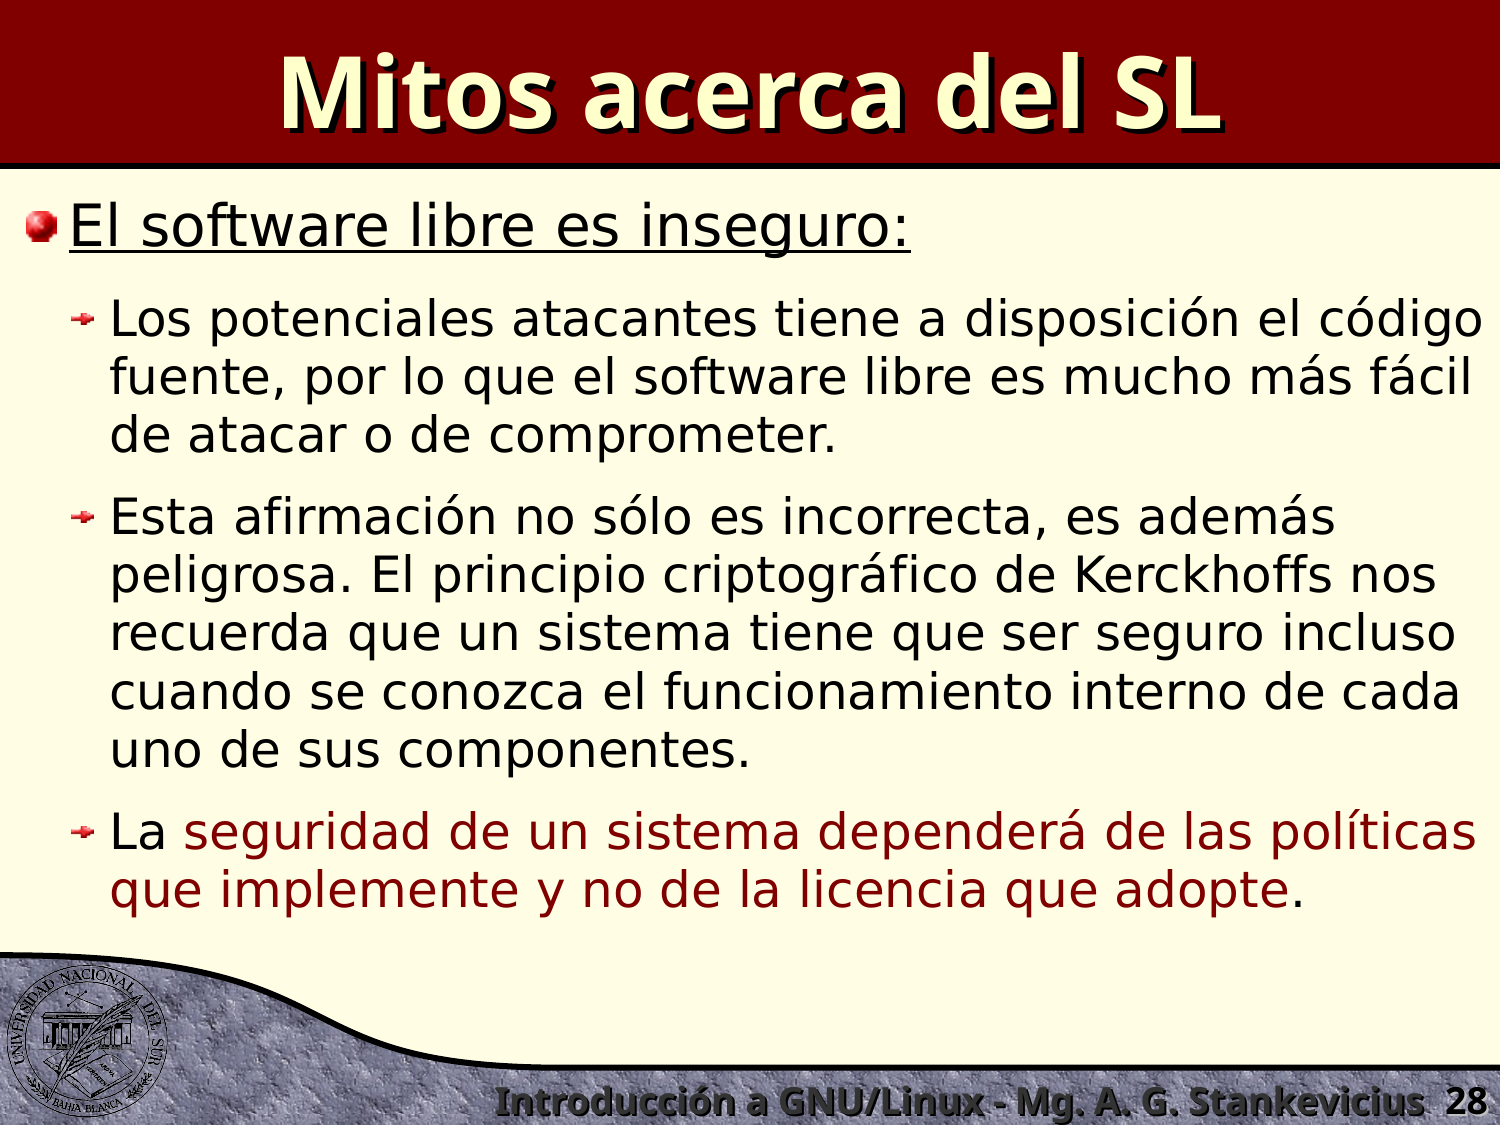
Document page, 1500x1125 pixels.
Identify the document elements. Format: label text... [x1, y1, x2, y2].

list El software libre es inseguro: Los potenciales atacantes tiene a disposición el código fuente, por lo que el software libre es mucho más fácil de atacar o de comprometer. Esta afirmación no sólo es incorrecta, es además peligrosa. El principio criptográfico de Kerckhoffs nos recuerda que un sistema tiene que ser seguro incluso cuando se conozca el funcionamiento interno de cada uno de sus componentes. La seguridad de un sistema dependerá de las políticas que implemente y no de la licencia que adopte. [11, 192, 1486, 935]
picture [1059, 1100, 1065, 1110]
title Mitos acerca del SL [15, 12, 1485, 153]
picture [0, 956, 1500, 1125]
